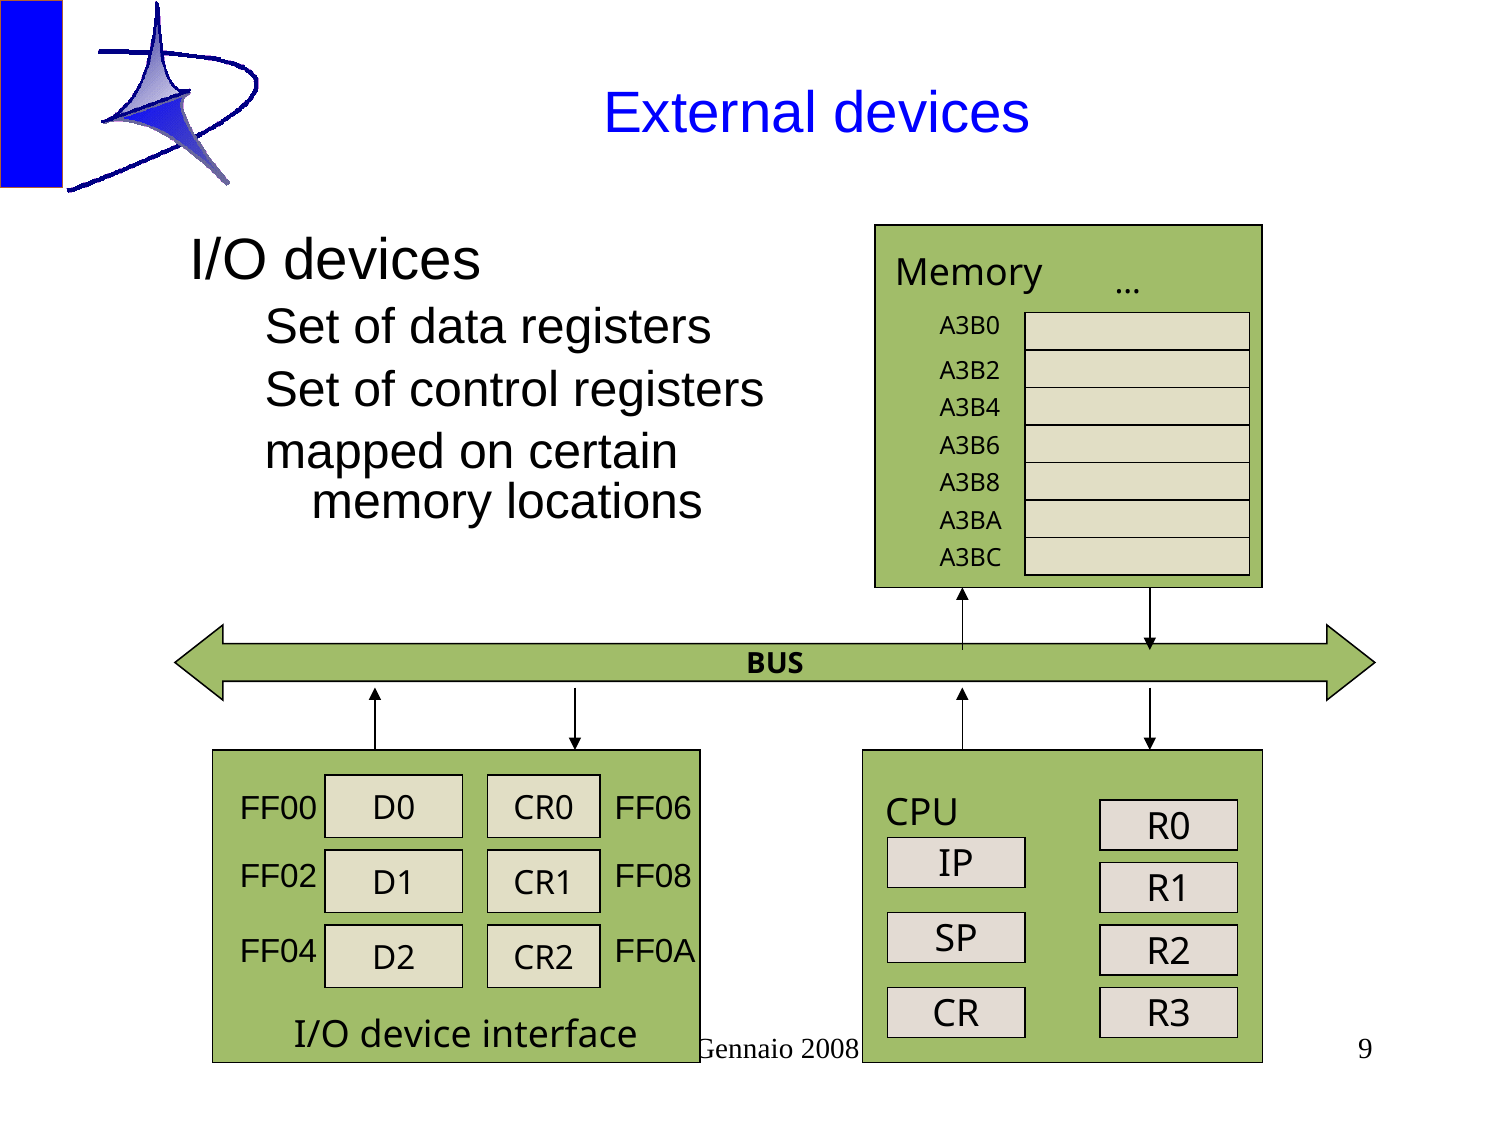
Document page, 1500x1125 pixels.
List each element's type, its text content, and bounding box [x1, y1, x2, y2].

text_box SP [887, 912, 1025, 963]
text_box IP [887, 837, 1025, 888]
text_box [212, 750, 700, 1063]
picture [62, 0, 263, 197]
title External devices [174, 61, 1425, 164]
text_box I/O device interface [279, 999, 654, 1067]
text_box [874, 224, 1263, 588]
text_box A3B2 [924, 344, 1053, 382]
text_box A3B8 [924, 457, 1053, 494]
text_box R3 [1099, 987, 1238, 1038]
text_box FF00 [224, 782, 353, 835]
text_box D2 [324, 924, 463, 988]
text_box A3B4 [924, 382, 1053, 419]
text_box BUS [174, 624, 1375, 701]
text_box FF04 [224, 924, 353, 978]
text_box A3B6 [924, 419, 1053, 457]
text_box R1 [1099, 862, 1238, 913]
text_box CR [887, 987, 1025, 1038]
text_box CR2 [487, 924, 600, 988]
text_box Memory [880, 237, 1058, 304]
text_box R0 [1099, 800, 1238, 850]
text_box FF02 [224, 849, 353, 903]
text_box D0 [324, 774, 463, 838]
text_box A3BC [924, 532, 1053, 582]
text_box CR0 [487, 774, 600, 838]
text_box CPU [870, 777, 975, 844]
text_box FF08 [599, 849, 728, 903]
text_box FF0A [599, 924, 728, 978]
list I/O devices Set of data registers Set of control registers mapped on certain memory locations [174, 224, 850, 576]
text_box … [1099, 249, 1223, 311]
text_box [862, 750, 1263, 1063]
text_box R2 [1099, 924, 1238, 975]
text_box CR1 [487, 849, 600, 913]
text_box FF06 [599, 782, 728, 835]
text_box D1 [324, 849, 463, 913]
text_box A3BA [924, 494, 1053, 532]
text_box A3B0 [924, 299, 1053, 344]
